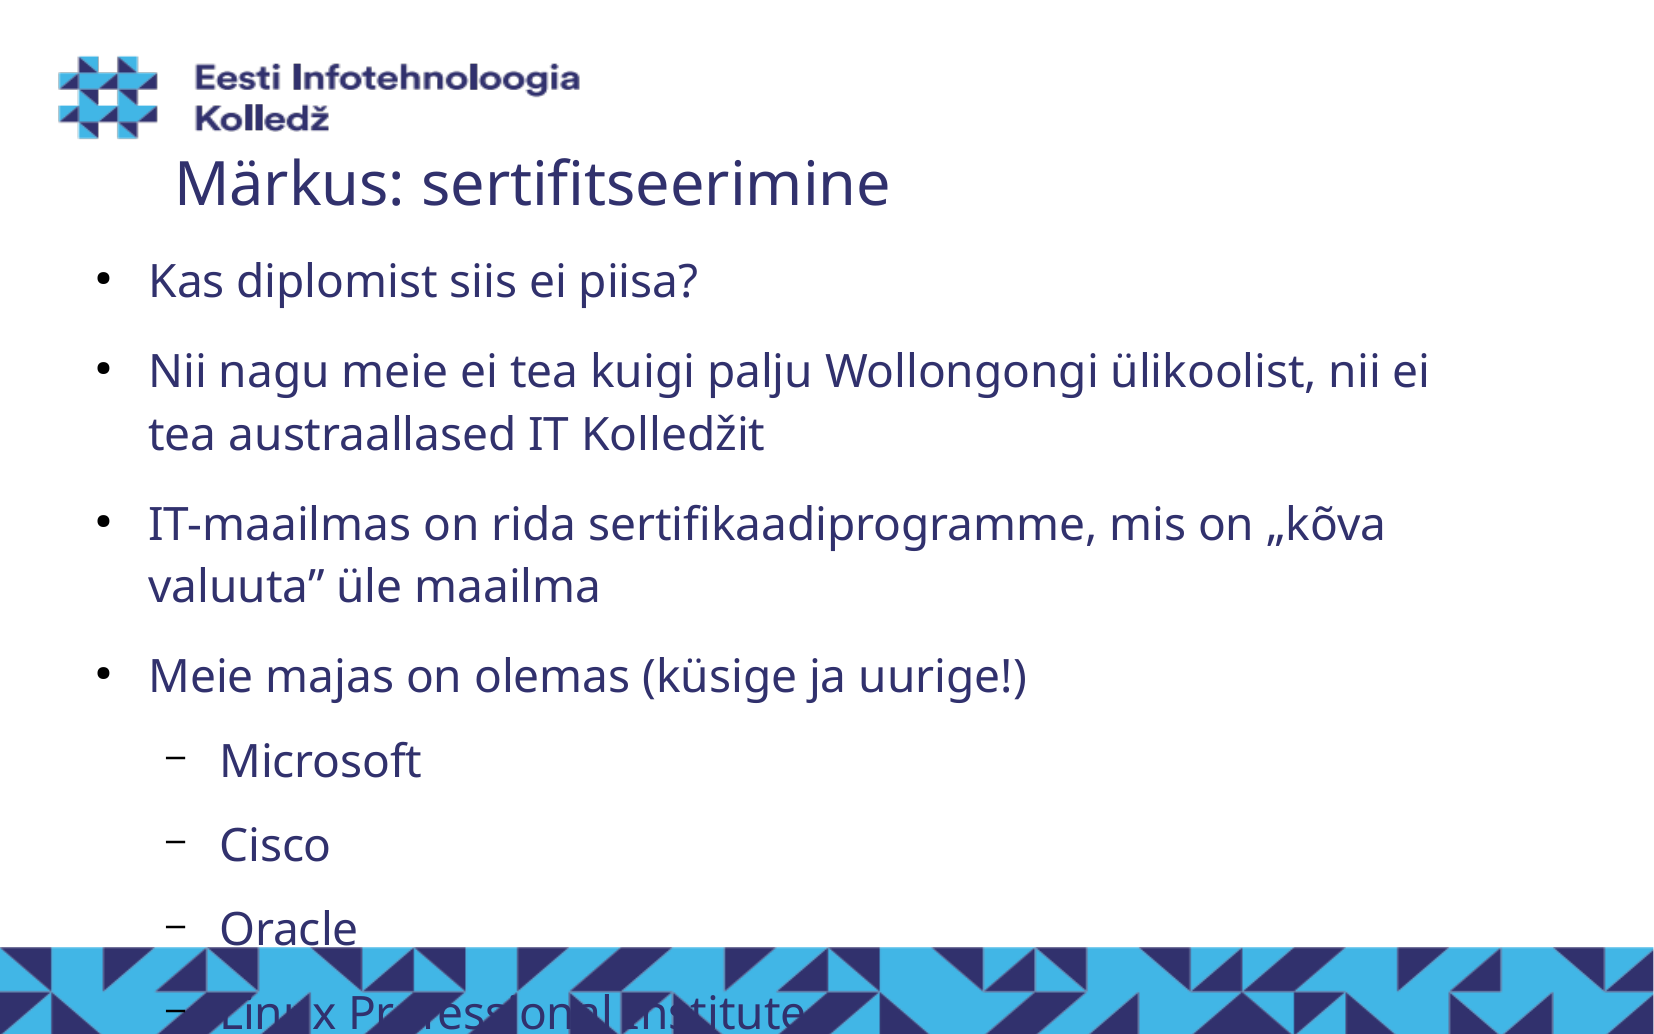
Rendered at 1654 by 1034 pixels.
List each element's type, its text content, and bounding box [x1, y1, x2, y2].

list Kas diplomist siis ei piisa? Nii nagu meie ei tea kuigi palju Wollongongi ülikoolist, nii ei tea austraallased IT Kolledžit IT-maailmas on rida sertifikaadiprogramme, mis on „kõva valuuta” üle maailma Meie majas on olemas (küsige ja uurige!) Microsoft Cisco Oracle Linux Professional Institute [77, 248, 1490, 987]
title Märkus: sertifitseerimine [174, 95, 1310, 248]
